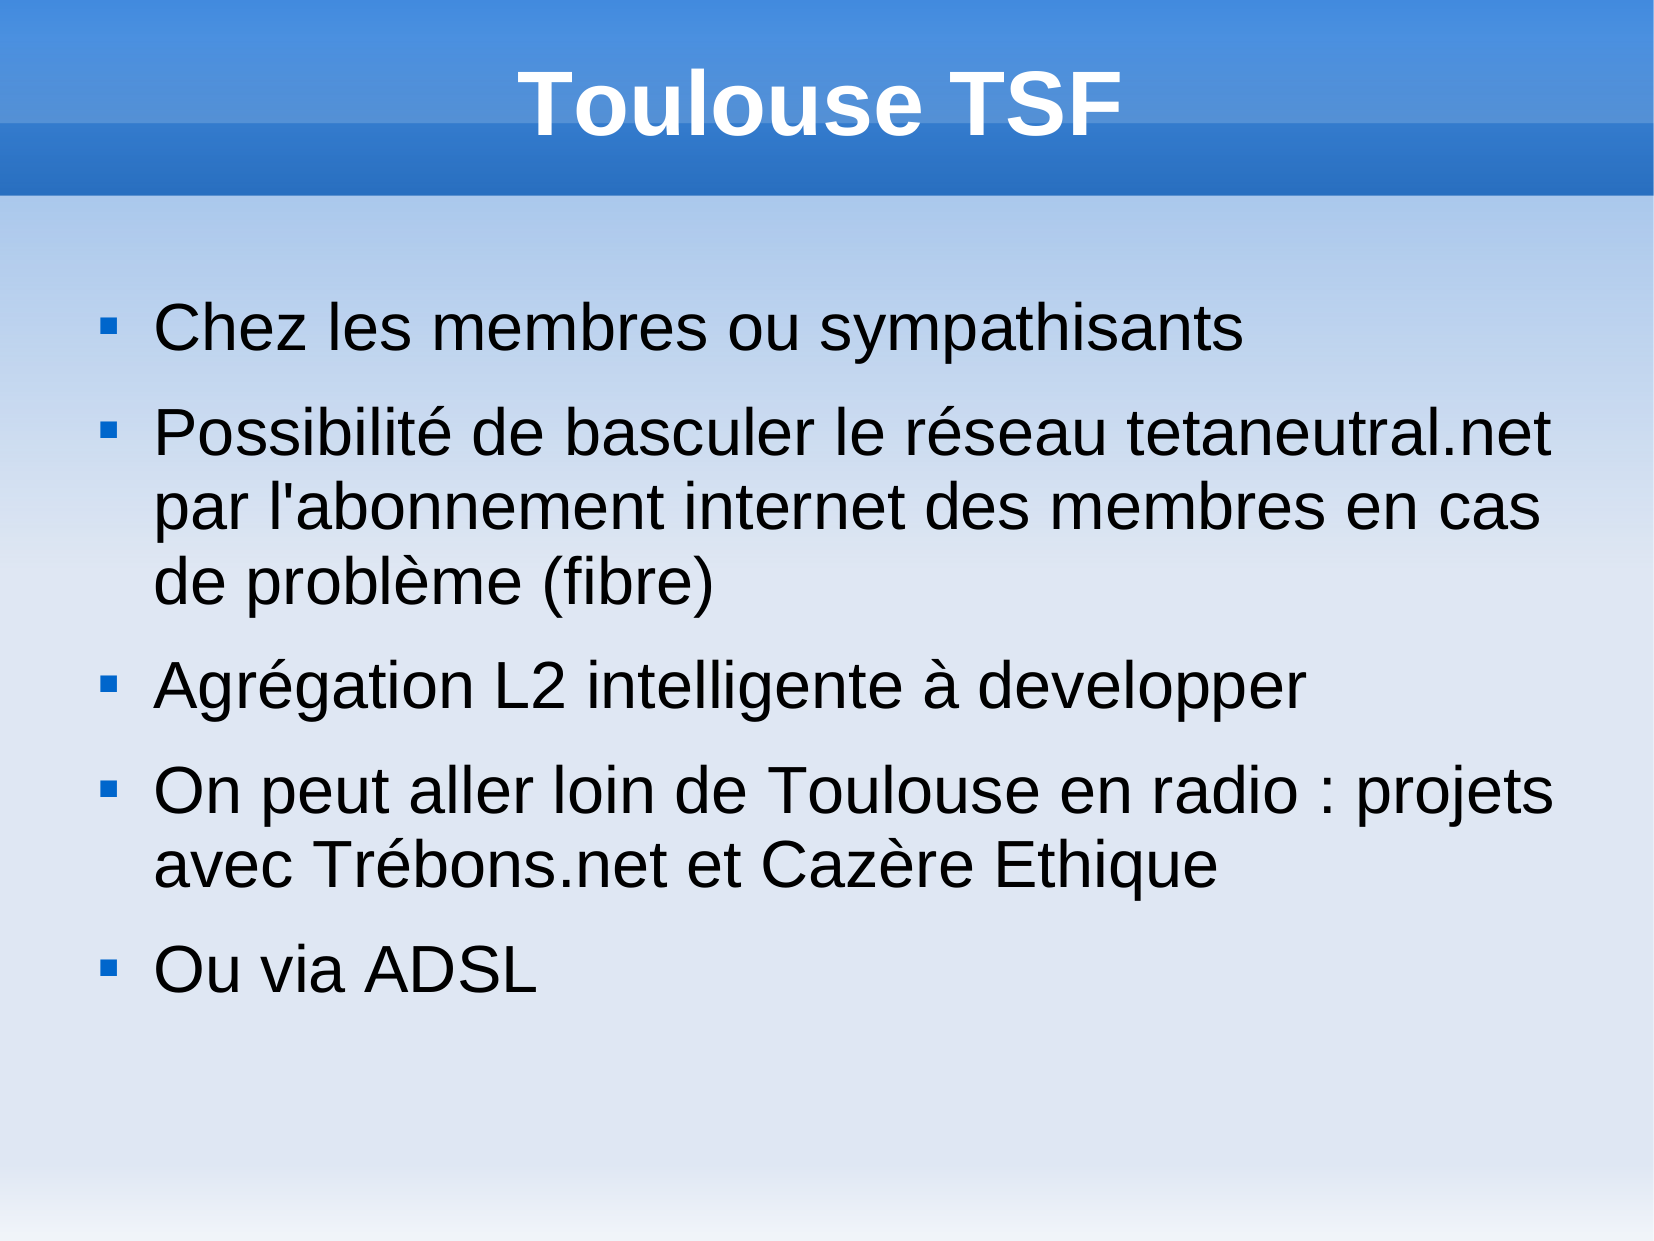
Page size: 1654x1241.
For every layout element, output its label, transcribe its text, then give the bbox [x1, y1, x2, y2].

list Chez les membres ou sympathisants Possibilité de basculer le réseau tetaneutral.net par l'abonnement internet des membres en cas de problème (fibre) Agrégation L2 intelligente à developper On peut aller loin de Toulouse en radio : projets avec Trébons.net et Cazère Ethique Ou via ADSL [82, 290, 1571, 1094]
title Toulouse TSF [76, 7, 1565, 200]
picture [0, 0, 1654, 1241]
